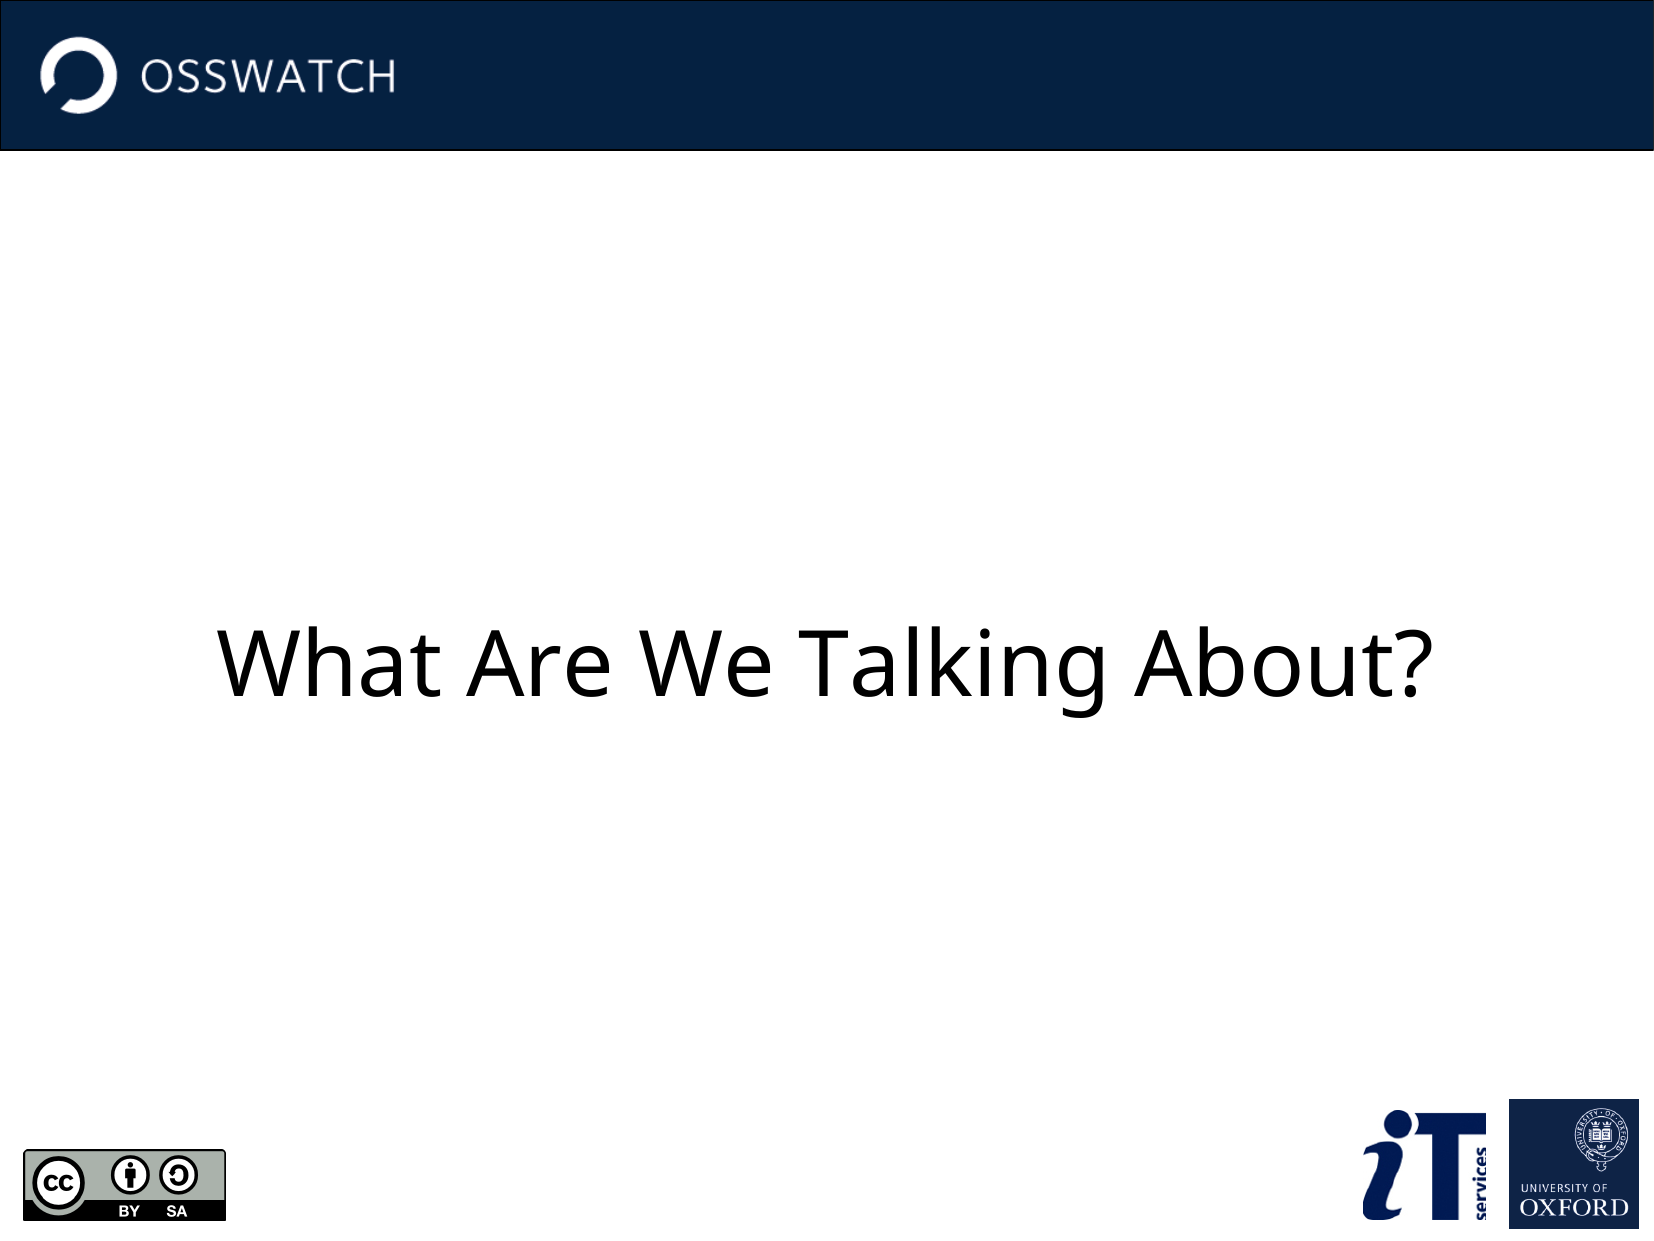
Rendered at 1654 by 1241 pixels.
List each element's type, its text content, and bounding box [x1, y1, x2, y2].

picture [1509, 1099, 1639, 1229]
picture [1363, 1110, 1486, 1220]
title What Are We Talking About? [82, 566, 1569, 773]
picture [12, 12, 426, 141]
picture [23, 1149, 226, 1221]
